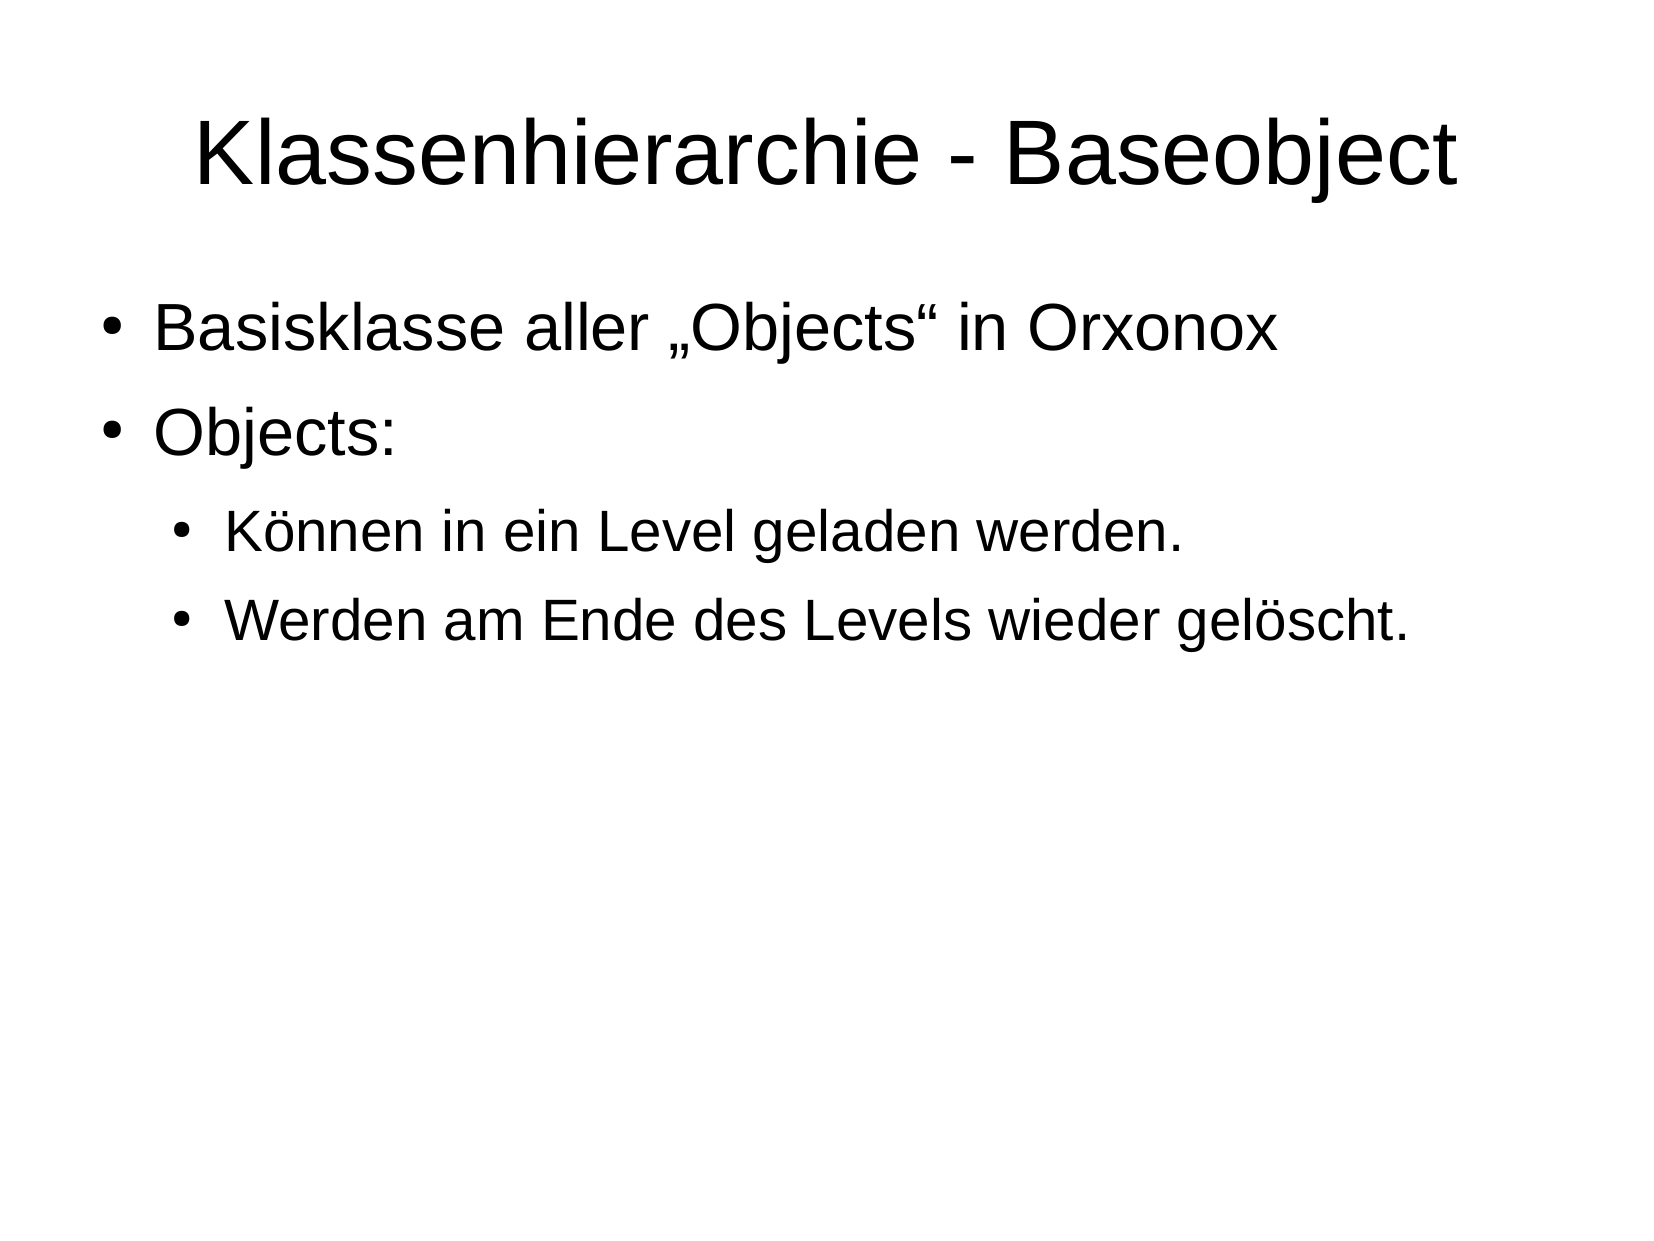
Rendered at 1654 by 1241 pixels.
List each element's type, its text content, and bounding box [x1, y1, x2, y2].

title Klassenhierarchie - Baseobject [82, 49, 1571, 257]
list Basisklasse aller „Objects“ in Orxonox Objects: Können in ein Level geladen werden. Werden am Ende des Levels wieder gelöscht. [82, 290, 1571, 1109]
